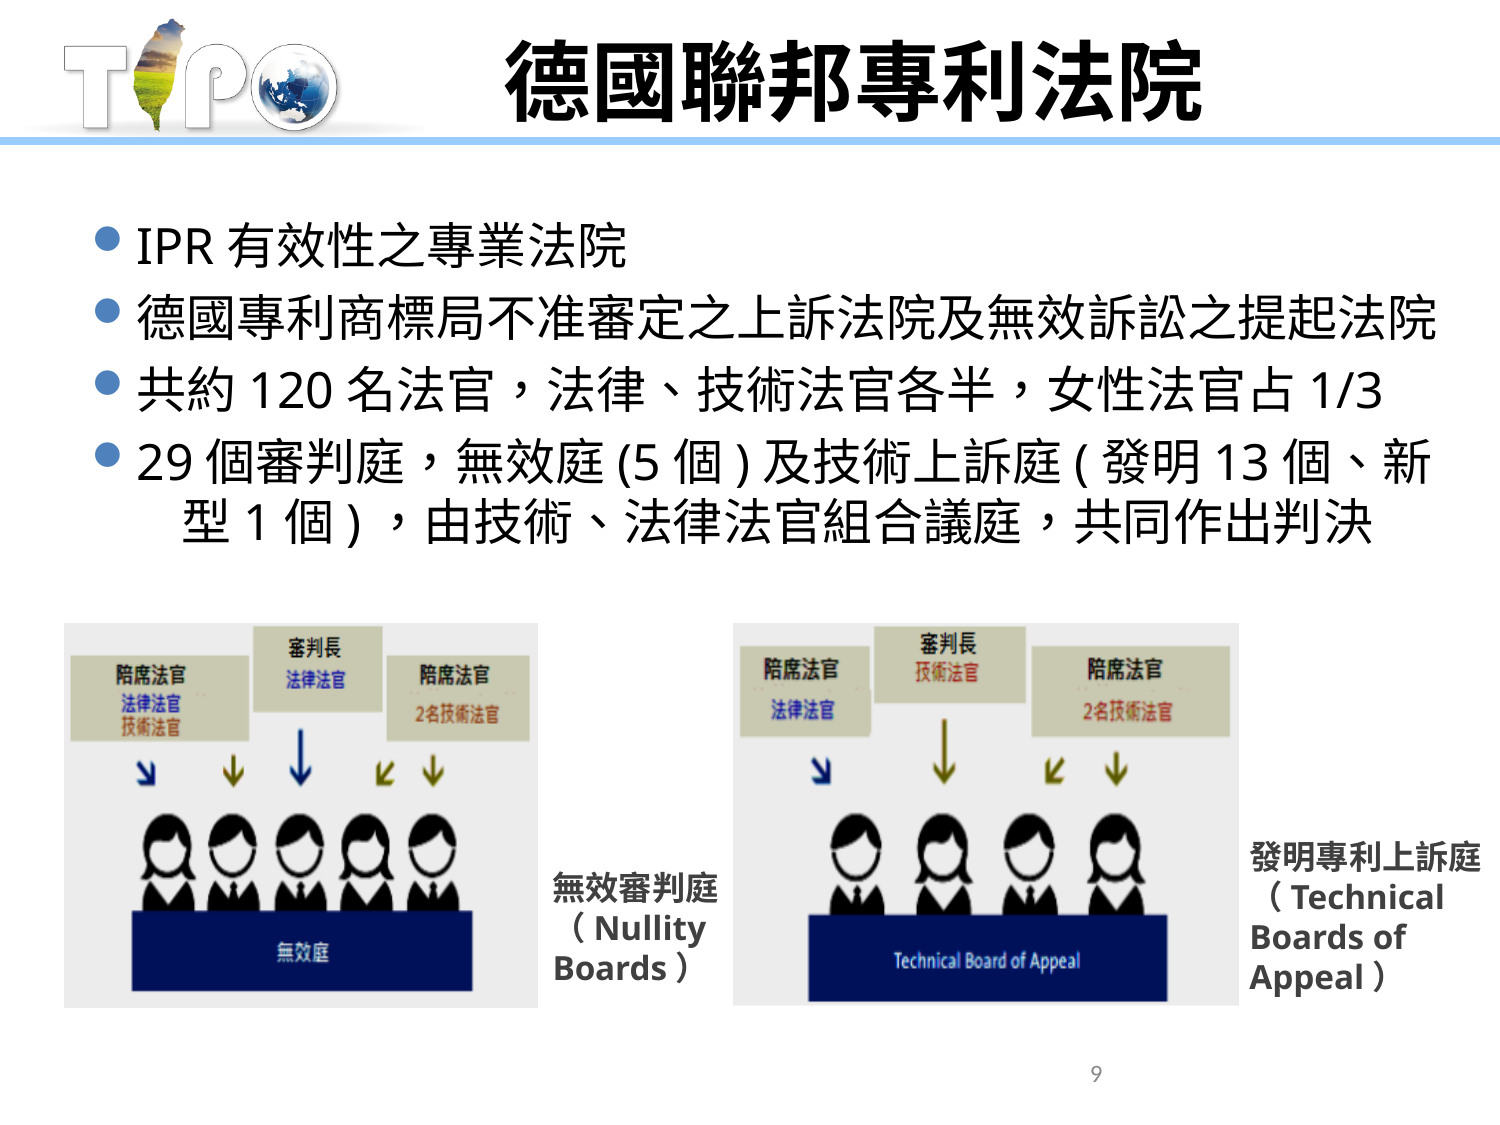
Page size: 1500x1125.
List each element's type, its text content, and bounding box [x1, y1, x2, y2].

text_box 8 [1074, 1042, 1426, 1103]
picture [733, 623, 1239, 1008]
text_box 無效審判庭（Nullity Boards） [537, 859, 733, 1000]
text_box 發明專利上訴庭（Technical Boards of Appeal） [1234, 822, 1500, 1010]
text_box IPR有效性之專業法院 德國專利商標局不准審定之上訴法院及無效訴訟之提起法院 共約120名法官，法律、技術法官各半，女性法官占1/3 29個審判庭，無效庭(5個)及技術上訴庭(發明13個、新型1個)，由技術、法律法官組合議庭，共同作出判決 [76, 206, 1471, 563]
picture [64, 623, 538, 1008]
title 德國聯邦專利法院 [179, 20, 1500, 208]
